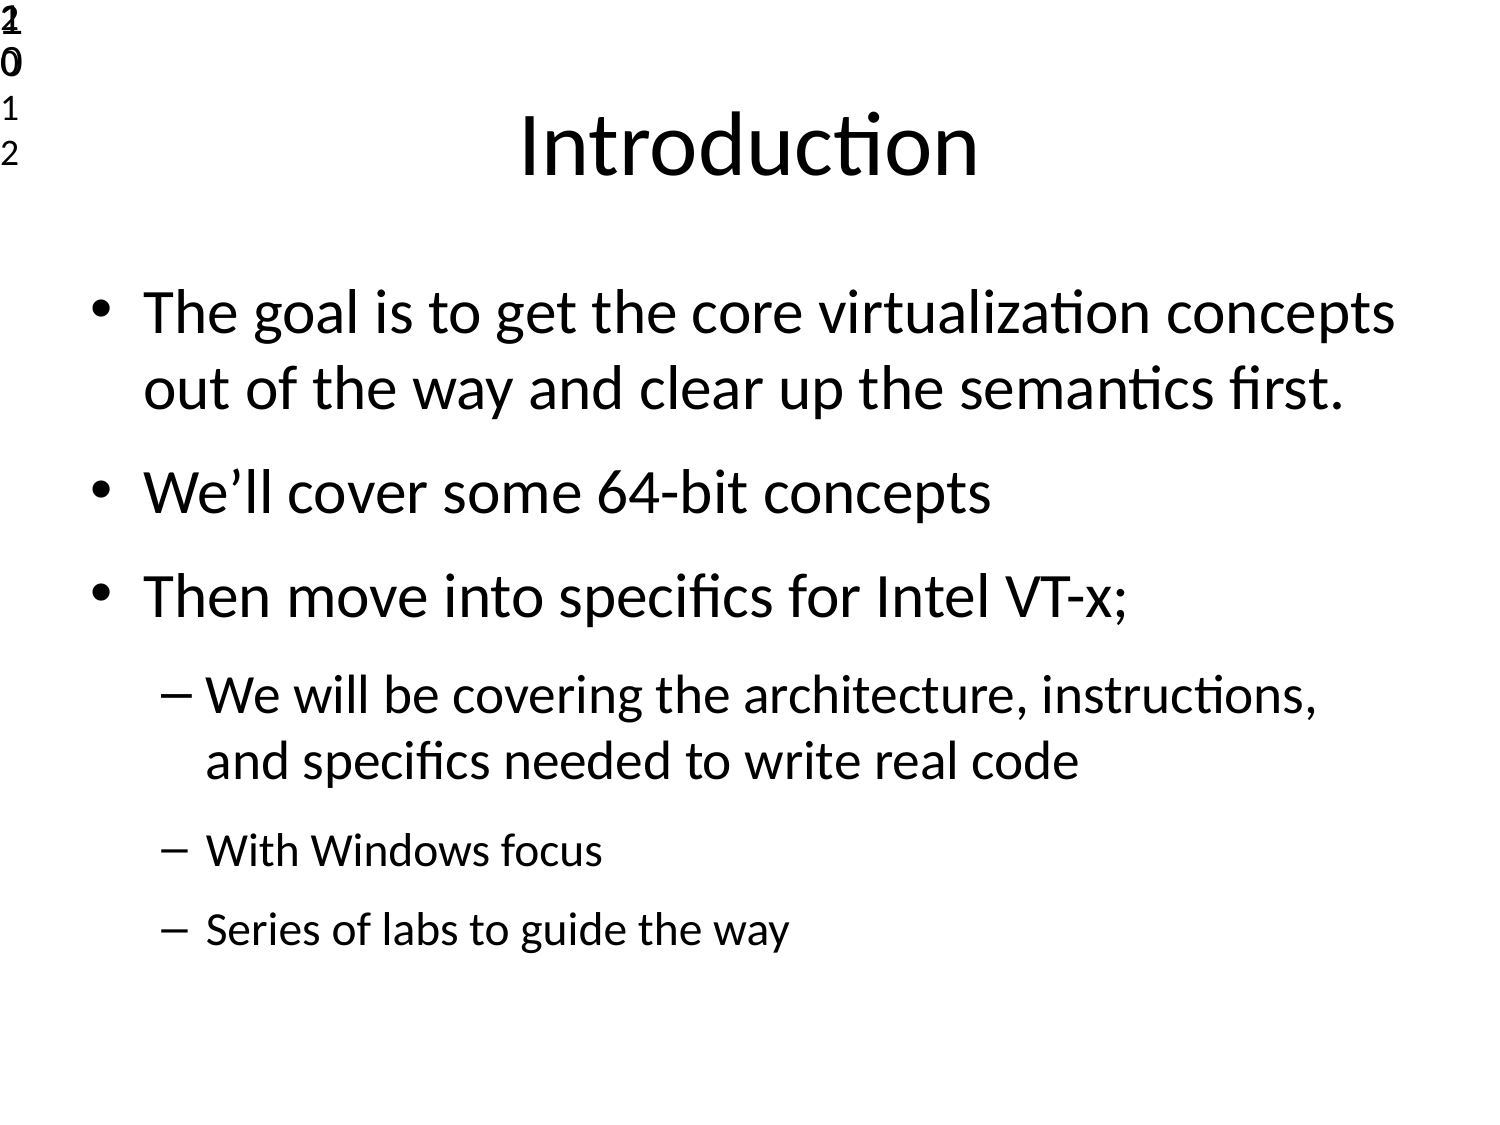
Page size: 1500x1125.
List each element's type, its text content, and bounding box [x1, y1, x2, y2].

title Introduction [75, 45, 1425, 233]
list The goal is to get the core virtualization concepts out of the way and clear up the semantics first. We’ll cover some 64-bit concepts Then move into specifics for Intel VT-x; We will be covering the architecture, instructions, and specifics needed to write real code With Windows focus Series of labs to guide the way [75, 262, 1425, 1005]
